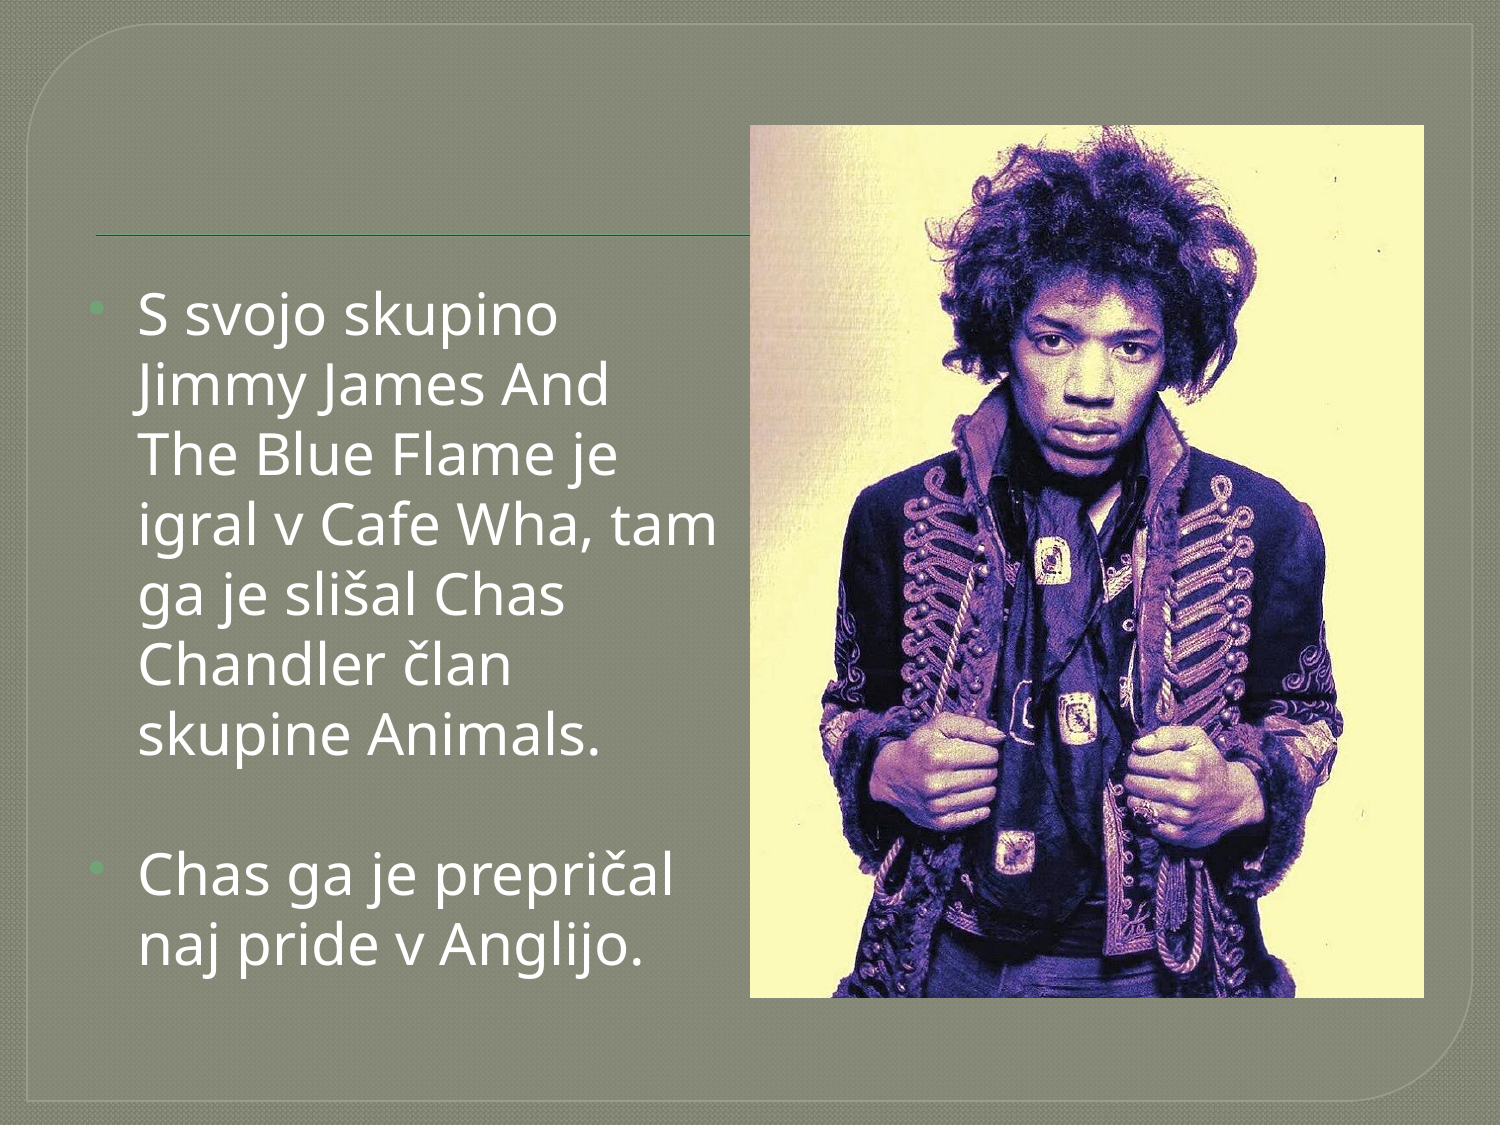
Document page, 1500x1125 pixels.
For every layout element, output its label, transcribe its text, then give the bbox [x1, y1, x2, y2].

list S svojo skupino Jimmy James And The Blue Flame je igral v Cafe Wha, tam ga je slišal Chas Chandler član skupine Animals. Chas ga je prepričal naj pride v Anglijo. [75, 270, 738, 1013]
picture [0, 0, 1500, 1125]
